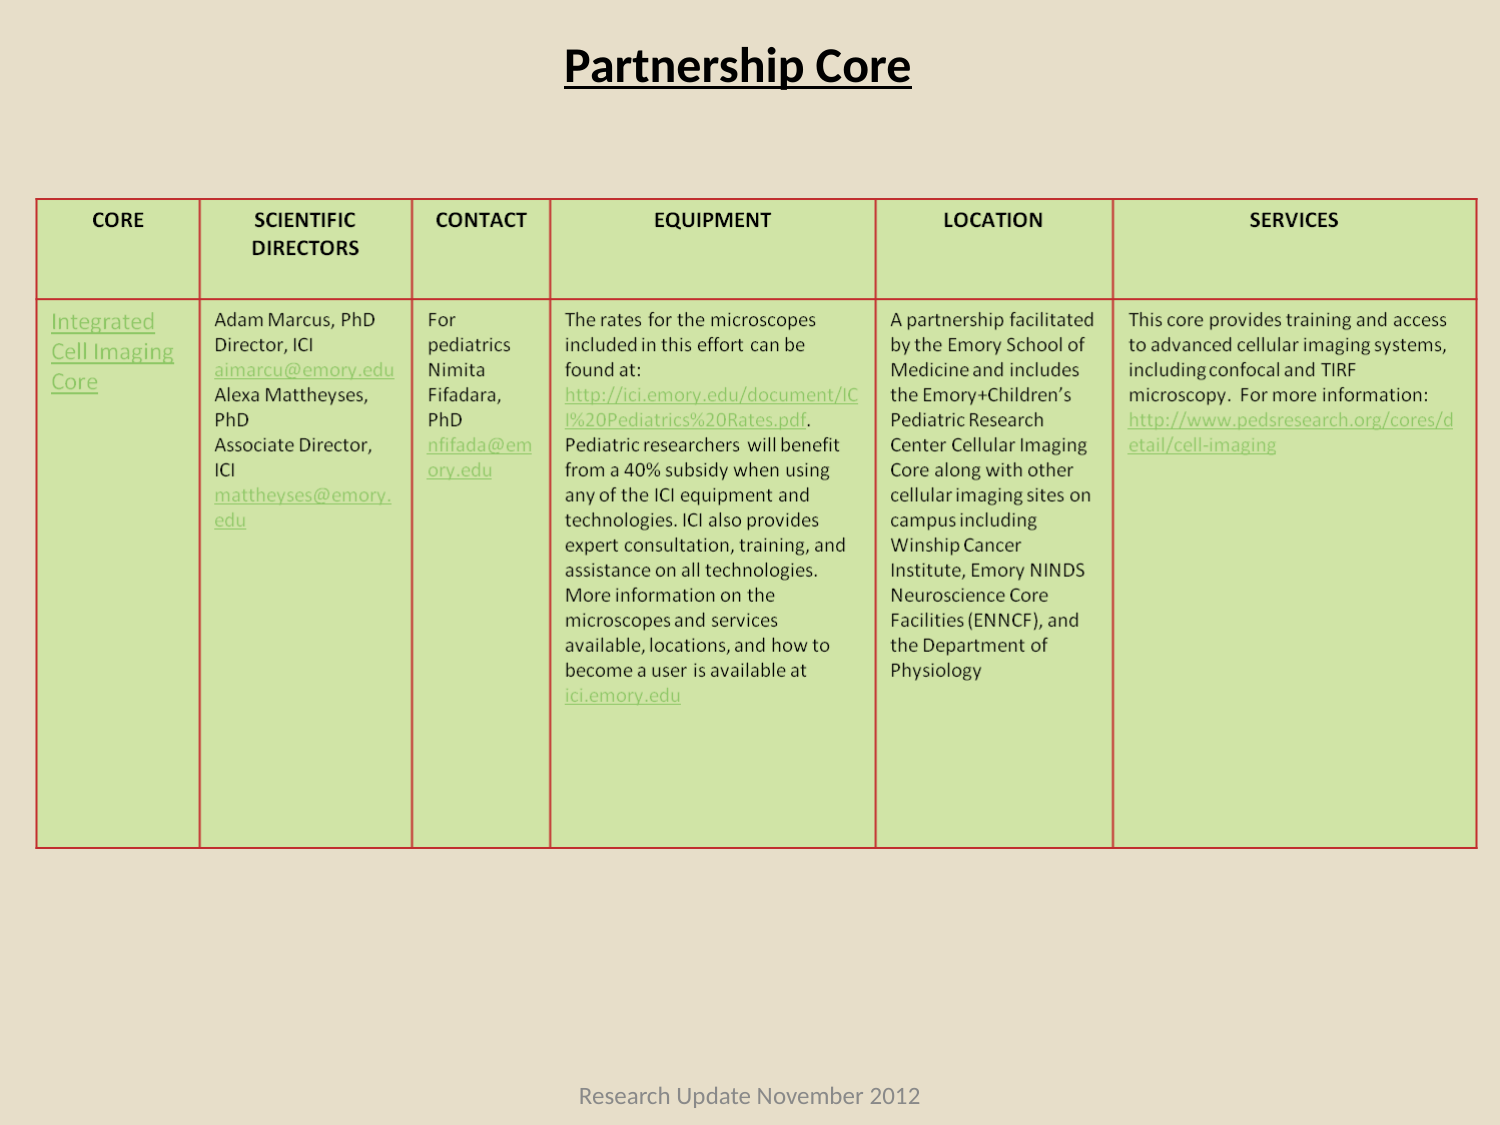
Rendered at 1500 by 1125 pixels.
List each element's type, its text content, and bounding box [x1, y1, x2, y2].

text_box Research Update November 2012 [512, 1065, 988, 1125]
text_box Partnership Core [37, 24, 1450, 138]
picture [25, 187, 1488, 860]
